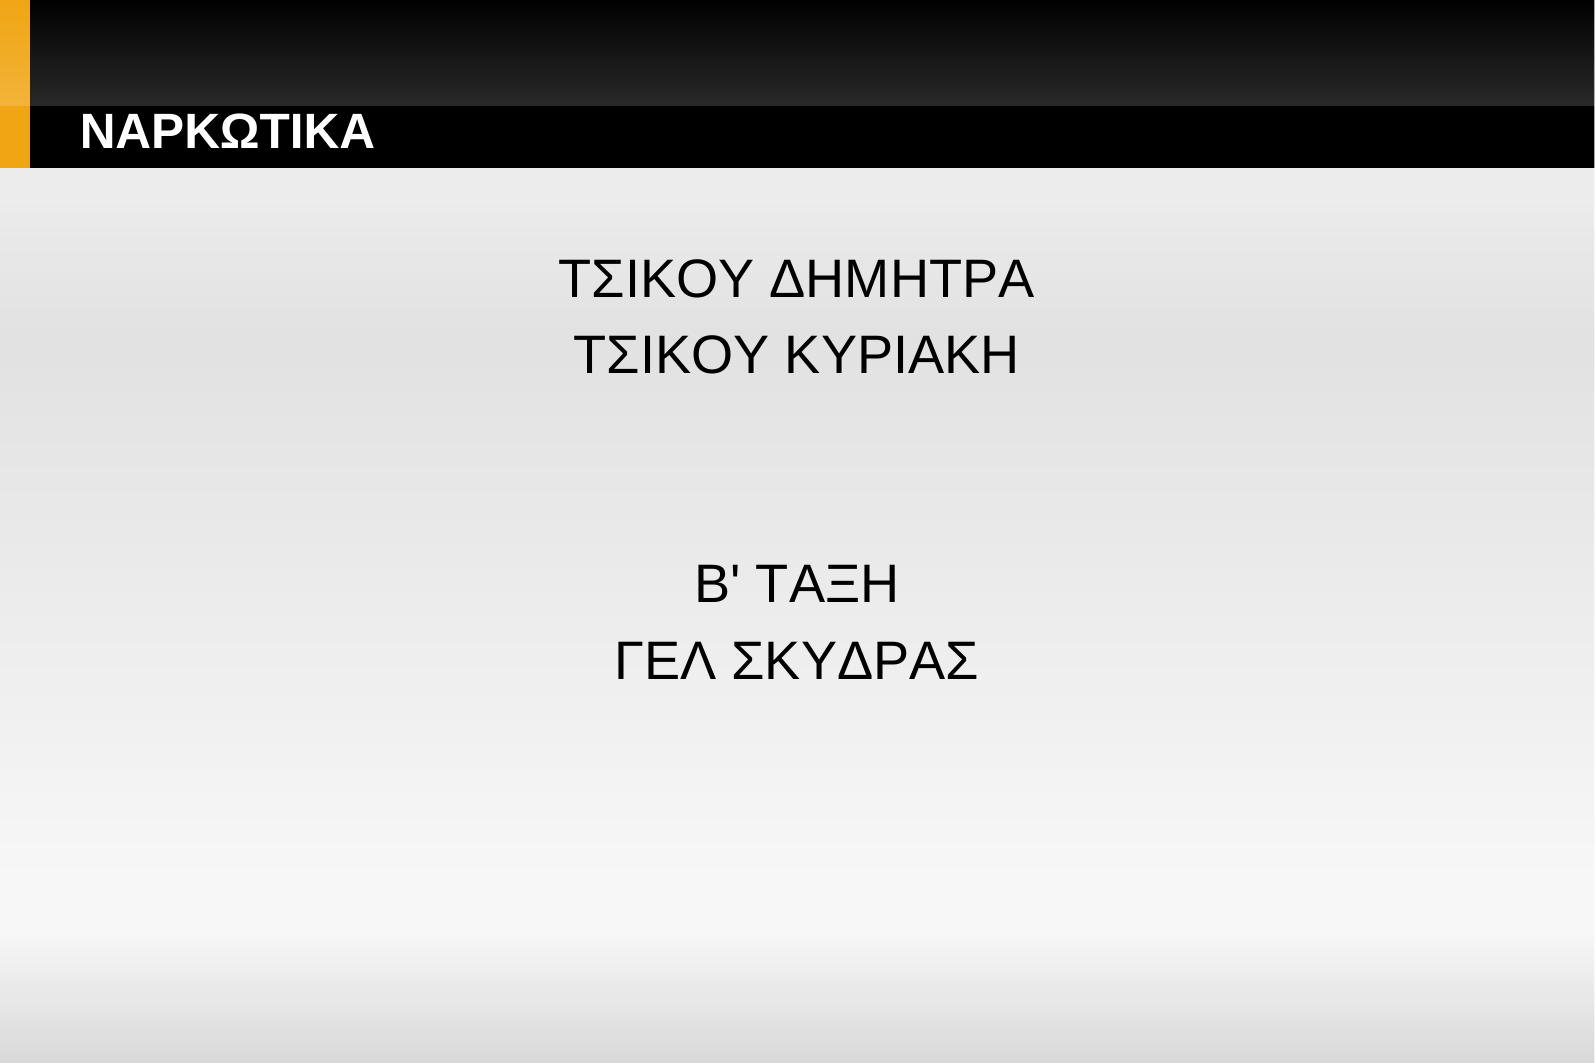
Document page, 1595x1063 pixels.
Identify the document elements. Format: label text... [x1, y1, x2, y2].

list ΤΣΙΚΟΥ ΔΗΜΗΤΡΑ ΤΣΙΚΟΥ ΚΥΡΙΑΚΗ Β' ΤΑΞΗ ΓΕΛ ΣΚΥΔΡΑΣ [79, 248, 1515, 951]
picture [0, 0, 1595, 1063]
title ΝΑΡΚΩΤΙΚΑ [79, 42, 1515, 220]
